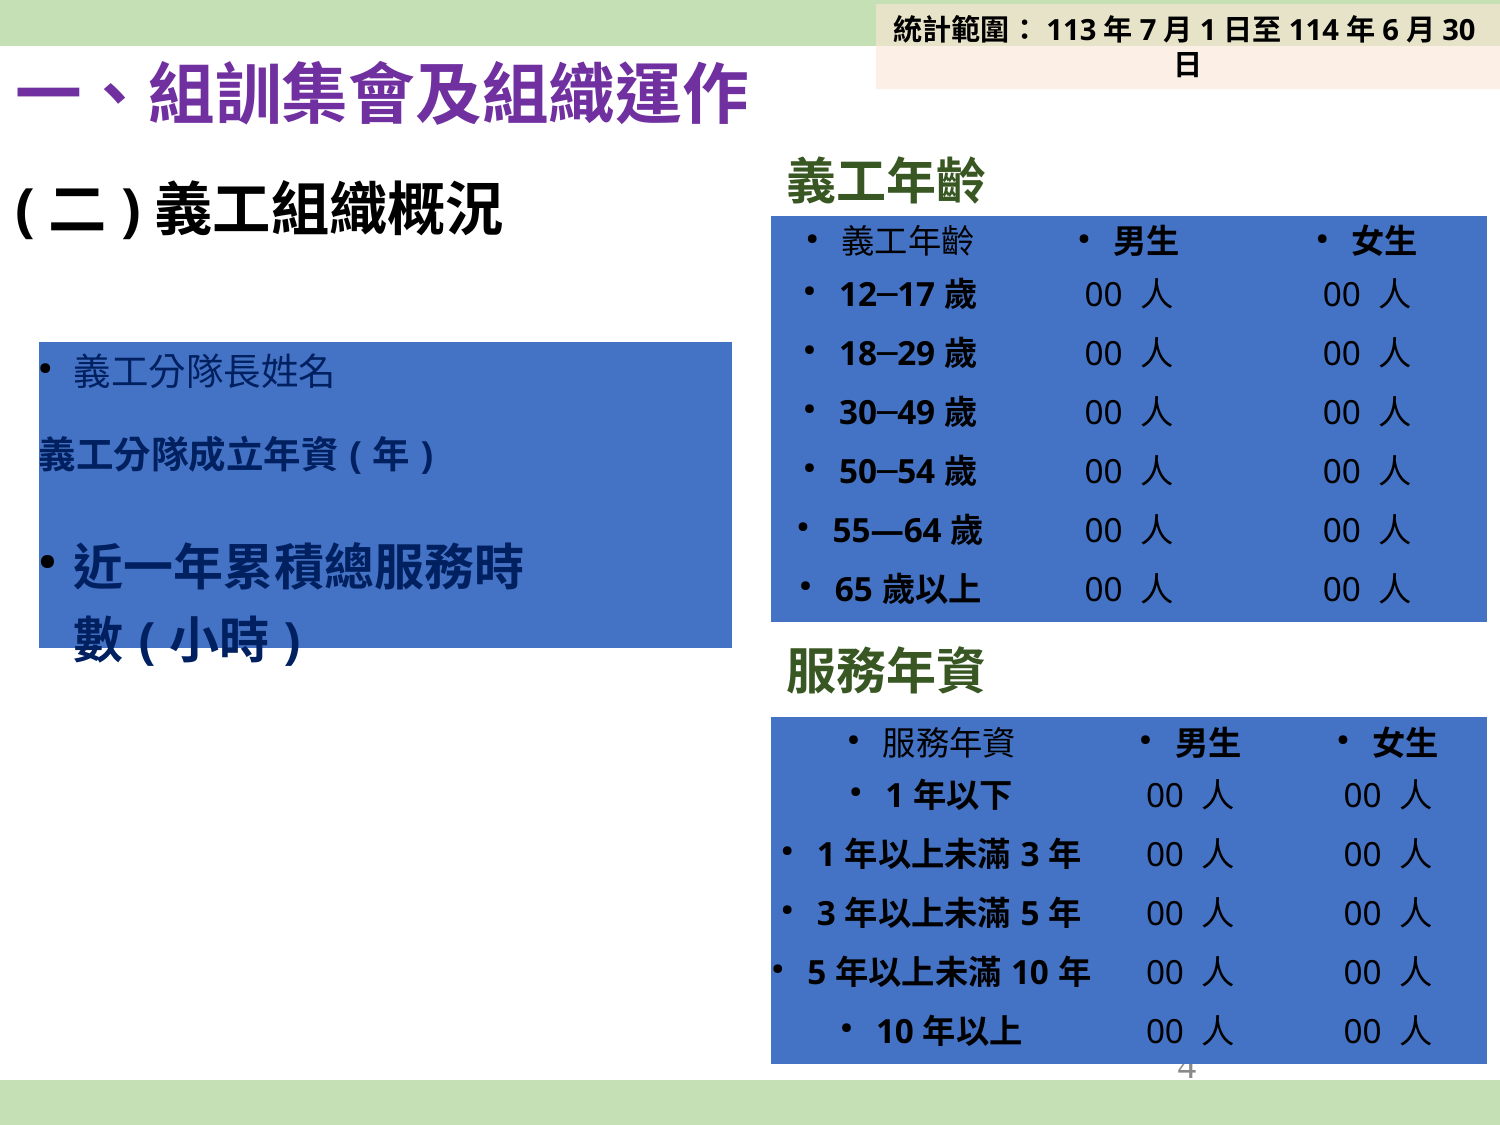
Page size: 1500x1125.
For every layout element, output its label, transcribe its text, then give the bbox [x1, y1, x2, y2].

table_cell 義工分隊成立年資(年) [39, 425, 528, 528]
table_cell 00 人 [1092, 828, 1289, 887]
table_cell 00 人 [1289, 828, 1487, 887]
table_cell 00 人 [1010, 563, 1248, 622]
table_header 義工分隊長姓名 [39, 342, 528, 425]
table_header 女生 [1289, 717, 1487, 769]
table_cell 00 人 [1248, 386, 1487, 445]
table_cell 00 人 [1289, 769, 1487, 828]
table_header 男生 [1092, 717, 1289, 769]
table_cell 00 人 [1092, 769, 1289, 828]
table_cell 3年以上未滿5年 [771, 887, 1092, 946]
table_cell 00 人 [1248, 268, 1487, 327]
table_cell 30─49歲 [771, 386, 1010, 445]
text_box 義工年齡 [740, 142, 1032, 218]
table_cell 00 人 [1289, 946, 1487, 1005]
table_cell 00 人 [1092, 1005, 1289, 1064]
table_cell 00 人 [1092, 946, 1289, 1005]
table_cell 00 人 [1010, 327, 1248, 386]
table_cell 5年以上未滿10年 [771, 946, 1092, 1005]
table_cell 00 人 [1289, 1005, 1487, 1064]
table_header 男生 [1010, 216, 1248, 268]
table_cell 00 人 [1289, 887, 1487, 946]
text_box 服務年資 [740, 632, 1033, 708]
table_cell [528, 425, 732, 528]
table_cell 65歲以上 [771, 563, 1010, 622]
table_cell 00 人 [1248, 445, 1487, 504]
table_cell 00 人 [1248, 327, 1487, 386]
table_cell 18─29歲 [771, 327, 1010, 386]
table_cell 00 人 [1010, 268, 1248, 327]
table_cell 00 人 [1010, 504, 1248, 563]
table_cell [528, 528, 732, 648]
table_header 女生 [1248, 216, 1487, 268]
table_cell 近一年累積總服務時數(小時) [39, 528, 528, 648]
text_box [1162, 1033, 1500, 1093]
table_cell 50─54歲 [771, 445, 1010, 504]
table_cell 10年以上 [771, 1005, 1092, 1064]
table_header 義工年齡 [771, 218, 1010, 268]
table_header 服務年資 [771, 717, 1092, 769]
table_cell 00 人 [1010, 386, 1248, 445]
table_cell 00 人 [1010, 445, 1248, 504]
table_cell 1年以上未滿3年 [771, 828, 1092, 887]
table_cell 12─17歲 [771, 268, 1010, 327]
table_cell 1年以下 [771, 769, 1092, 828]
table_cell 00 人 [1248, 563, 1487, 622]
table_cell 55—64歲 [771, 504, 1010, 563]
table_header [528, 342, 732, 425]
table_cell 00 人 [1248, 504, 1487, 563]
text_box 一、組訓集會及組織運作 [0, 53, 1032, 161]
text_box (二)義工組織概況 [0, 164, 594, 251]
table_cell 00 人 [1092, 887, 1289, 946]
